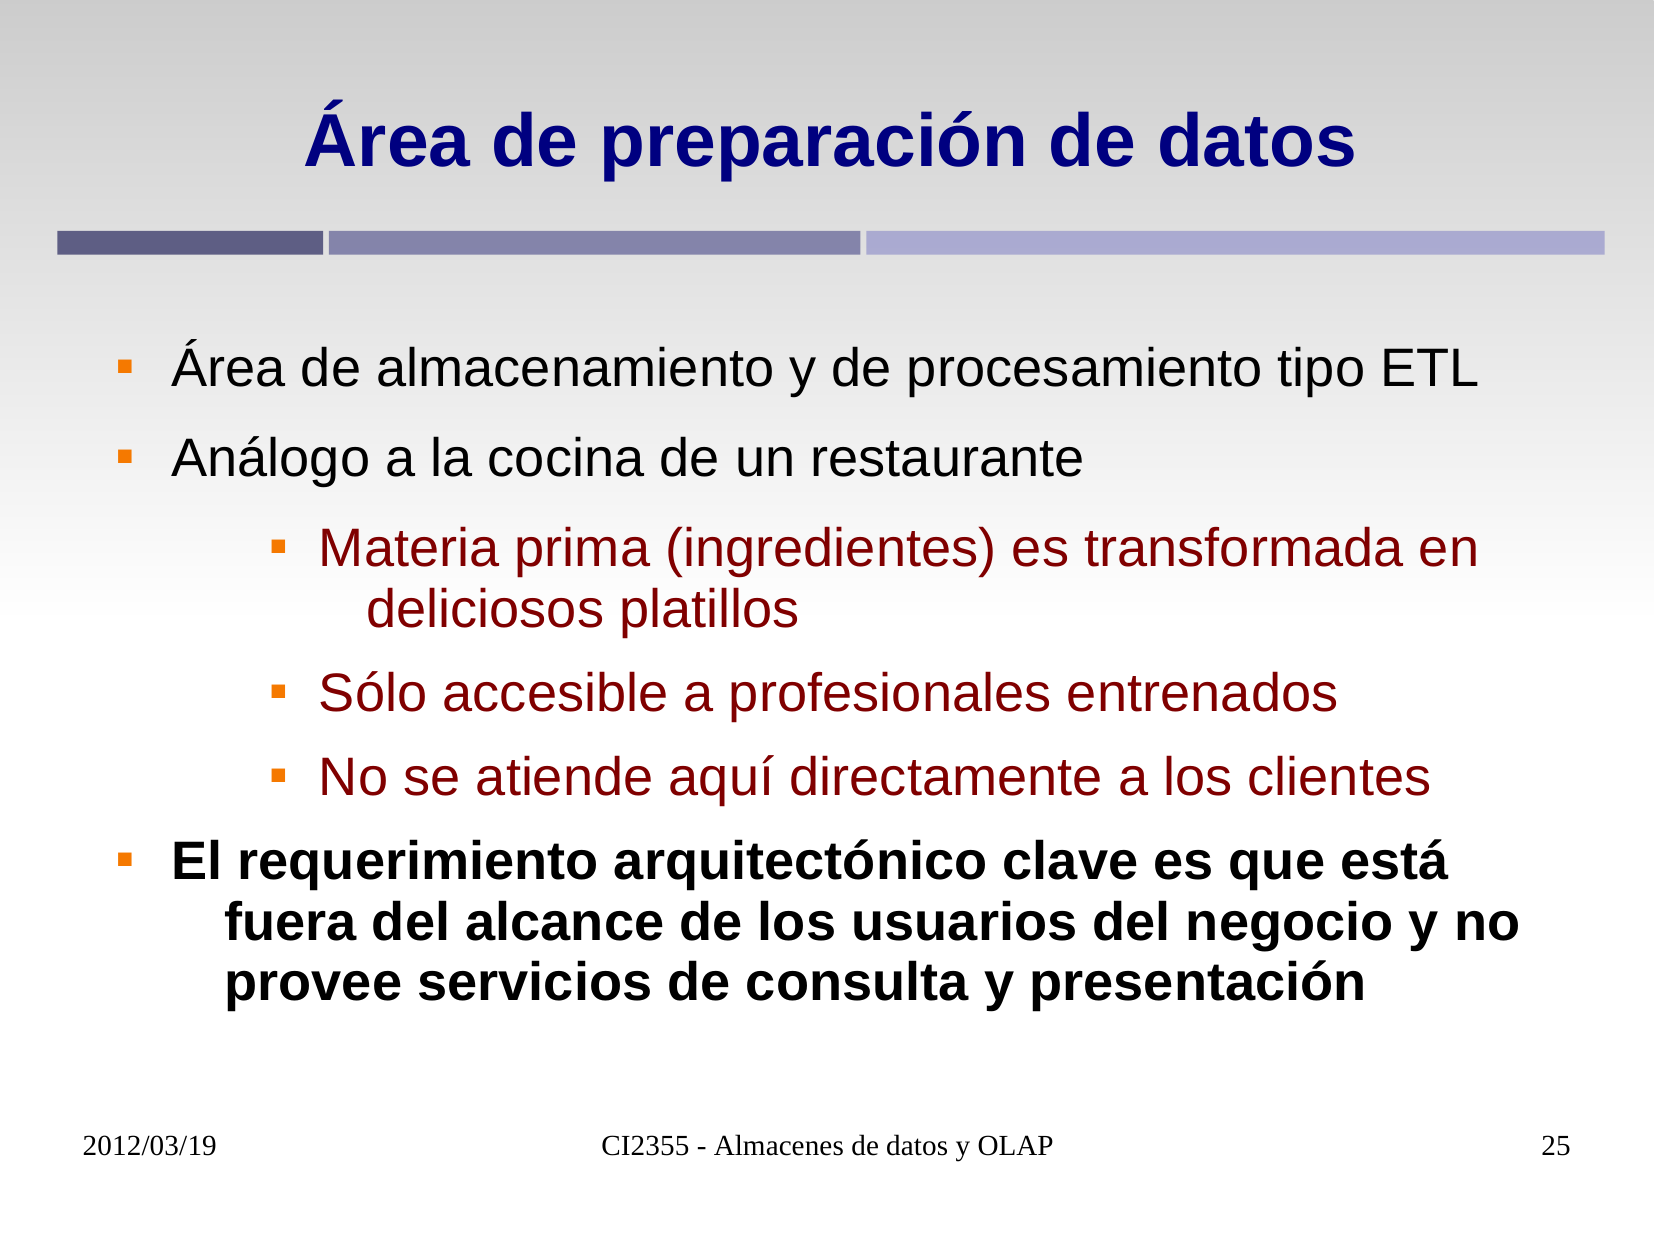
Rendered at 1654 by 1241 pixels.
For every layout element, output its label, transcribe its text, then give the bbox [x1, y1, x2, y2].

list Área de almacenamiento y de procesamiento tipo ETL Análogo a la cocina de un restaurante Materia prima (ingredientes) es transformada en deliciosos platillos Sólo accesible a profesionales entrenados No se atiende aquí directamente a los clientes El requerimiento arquitectónico clave es que está fuera del alcance de los usuarios del negocio y no provee servicios de consulta y presentación [82, 337, 1571, 1109]
title Área de preparación de datos [86, 55, 1576, 226]
